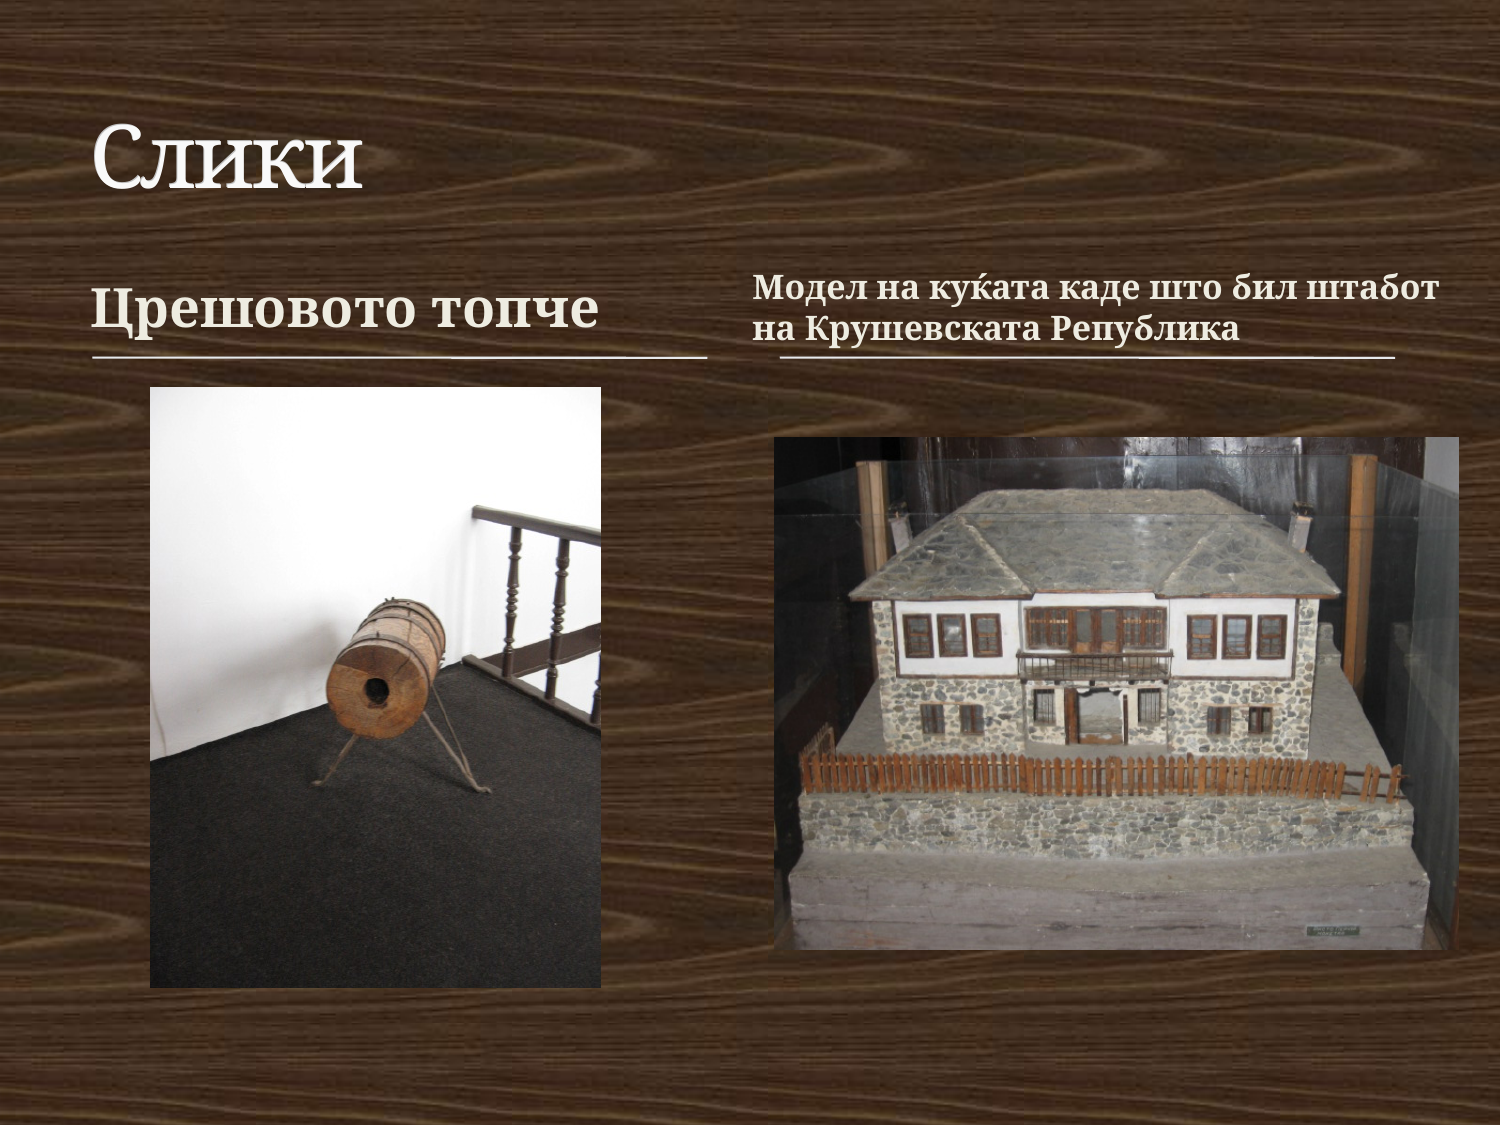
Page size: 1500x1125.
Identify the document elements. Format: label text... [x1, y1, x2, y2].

list Модел на куќата каде што бил штабот на Крушевската Република [737, 229, 1463, 355]
list Црешовото топче [75, 229, 737, 355]
picture [774, 437, 1459, 950]
picture [150, 387, 601, 988]
title Слики [75, 25, 1426, 214]
